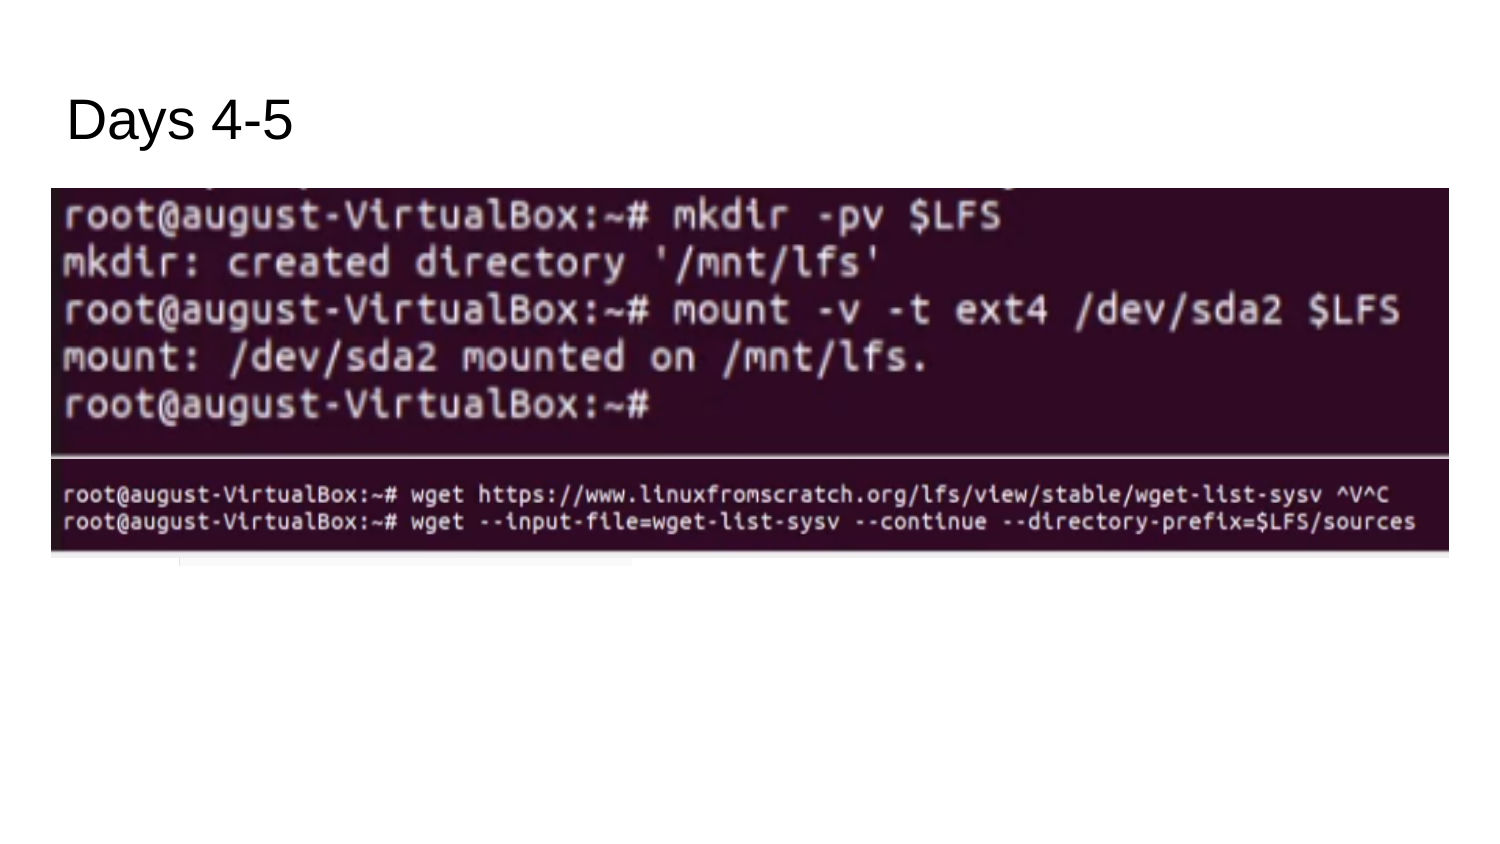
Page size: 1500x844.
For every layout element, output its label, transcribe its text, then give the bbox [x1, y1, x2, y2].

title Days 4-5 [51, 72, 1449, 167]
picture [51, 188, 1449, 566]
